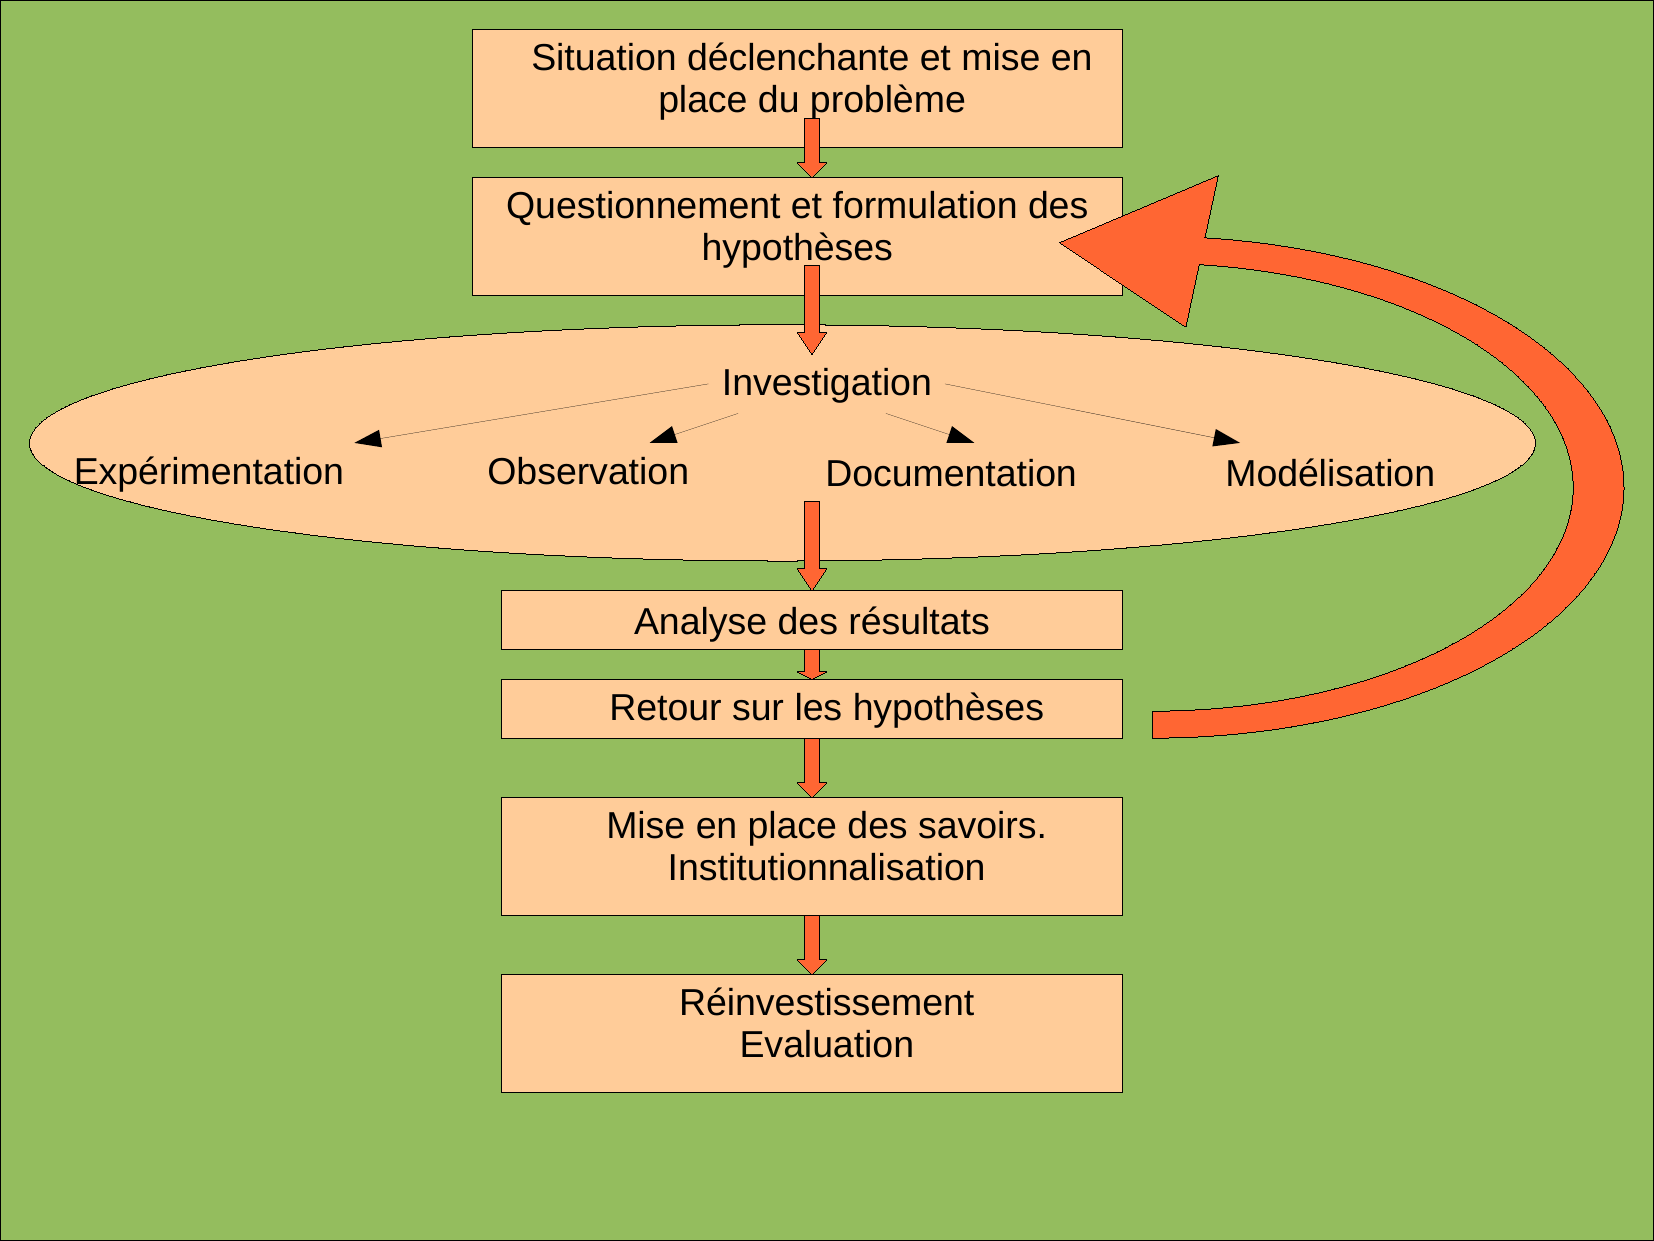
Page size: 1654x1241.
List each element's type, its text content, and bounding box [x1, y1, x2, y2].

text_box Situation déclenchante et mise en place du problème [472, 29, 1152, 129]
text_box Questionnement et formulation des hypothèses [472, 177, 1123, 277]
text_box Analyse des résultats [531, 592, 1093, 650]
text_box Observation [472, 442, 798, 500]
text_box Documentation [810, 445, 1092, 503]
text_box Réinvestissement Evaluation [531, 974, 1123, 1074]
text_box Modélisation [1210, 445, 1451, 503]
text_box Investigation [501, 354, 1152, 412]
text_box Mise en place des savoirs. Institutionnalisation [501, 797, 1152, 897]
text_box Expérimentation [59, 442, 384, 500]
text_box Retour sur les hypothèses [501, 679, 1152, 737]
text_box [0, 0, 1654, 1241]
